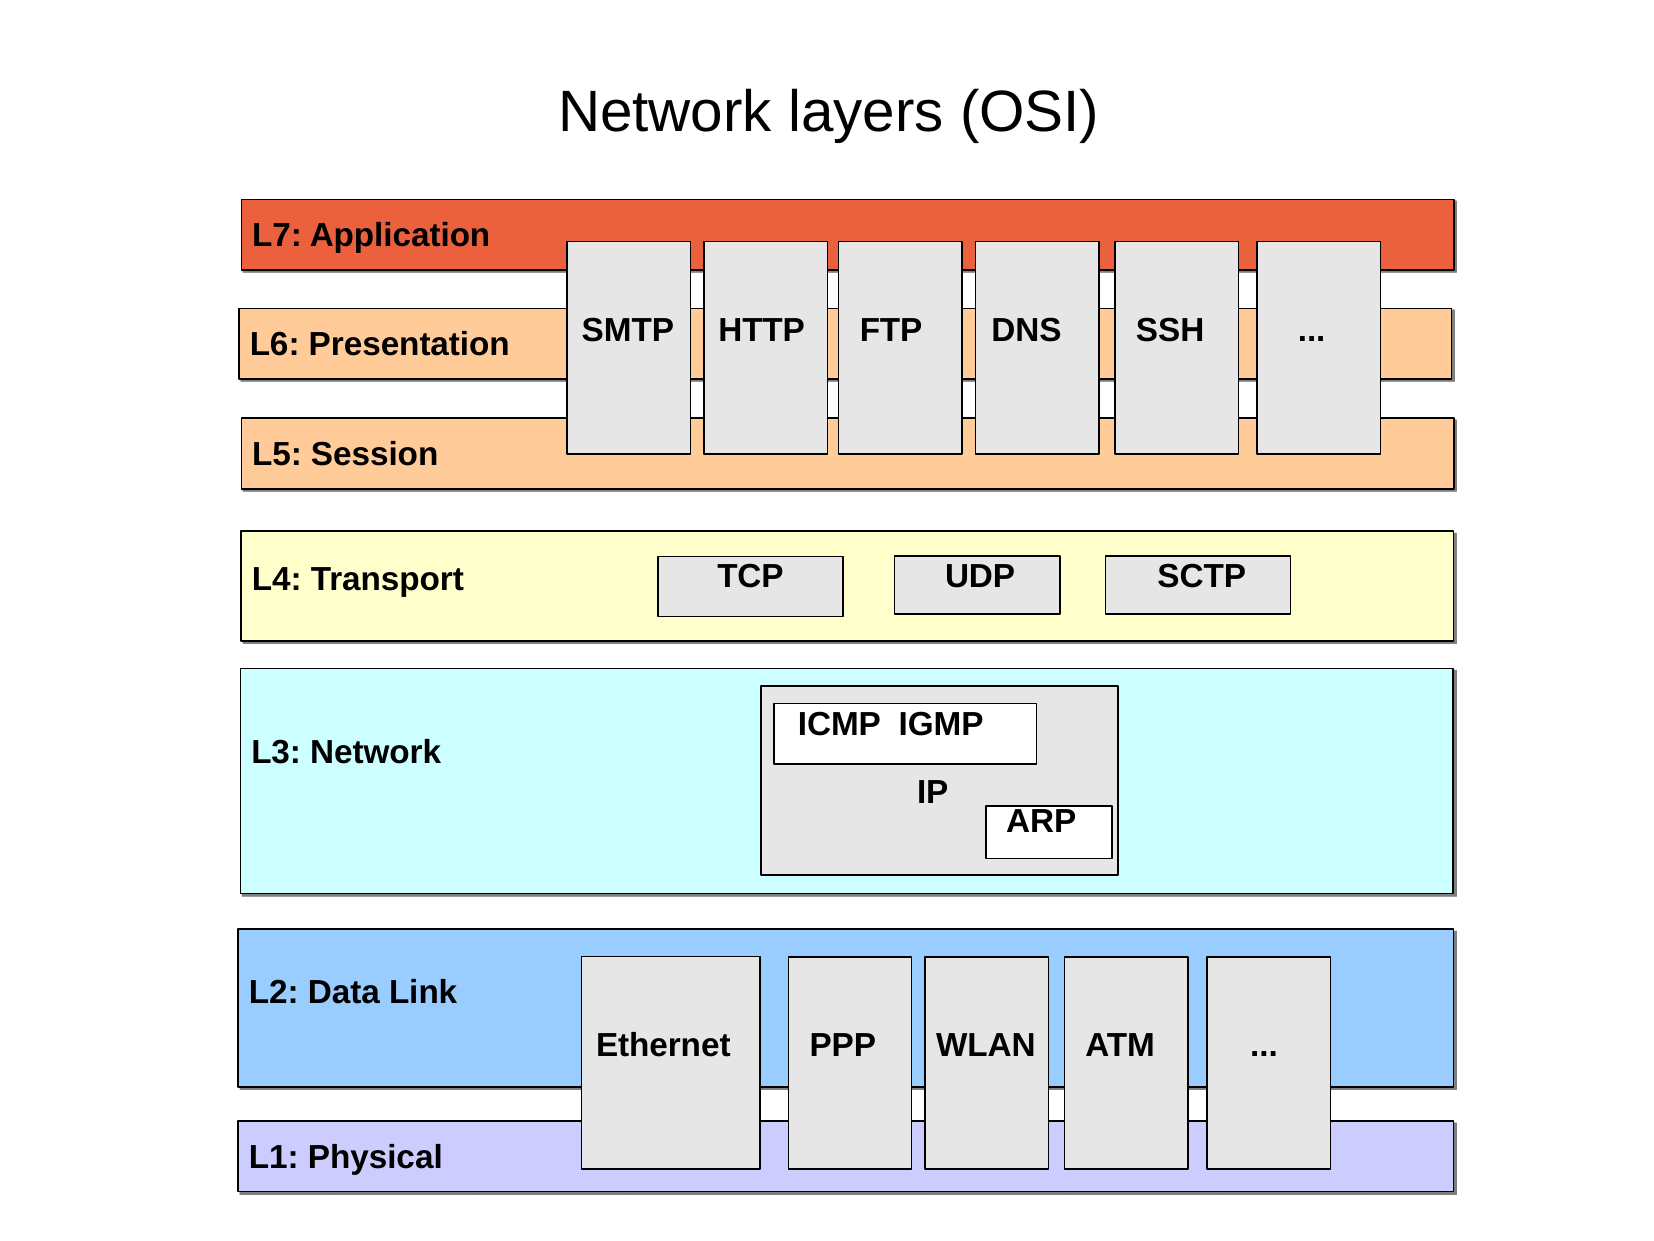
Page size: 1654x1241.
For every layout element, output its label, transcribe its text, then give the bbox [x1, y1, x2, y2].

text_box ICMP IGMP [783, 709, 1024, 758]
text_box [239, 223, 1454, 489]
text_box PPP [794, 1031, 902, 1079]
text_box L5: Session [237, 440, 478, 488]
text_box TCP [702, 562, 809, 611]
text_box L1: Physical [234, 1142, 482, 1191]
text_box WLAN [921, 1030, 1064, 1079]
text_box L4: Transport [237, 564, 508, 613]
title Network layers (OSI) [0, 0, 1654, 223]
text_box IP [902, 777, 971, 826]
text_box [241, 530, 1454, 641]
text_box ... [1235, 1030, 1300, 1079]
text_box SSH [1120, 316, 1230, 364]
text_box L2: Data Link [234, 978, 499, 1026]
text_box L6: Presentation [235, 330, 557, 378]
text_box [238, 929, 1454, 1192]
text_box SCTP [1142, 562, 1254, 610]
text_box SMTP [566, 316, 703, 364]
text_box DNS [976, 315, 1088, 364]
text_box Ethernet [581, 1031, 764, 1079]
text_box ARP [991, 806, 1102, 855]
text_box ... [1283, 315, 1348, 364]
text_box L3: Network [236, 738, 482, 786]
text_box ATM [1070, 1031, 1183, 1079]
text_box UDP [930, 562, 1041, 610]
text_box L7: Application [237, 223, 536, 270]
text_box [240, 668, 1454, 894]
text_box HTTP [703, 316, 833, 364]
text_box FTP [845, 316, 948, 364]
